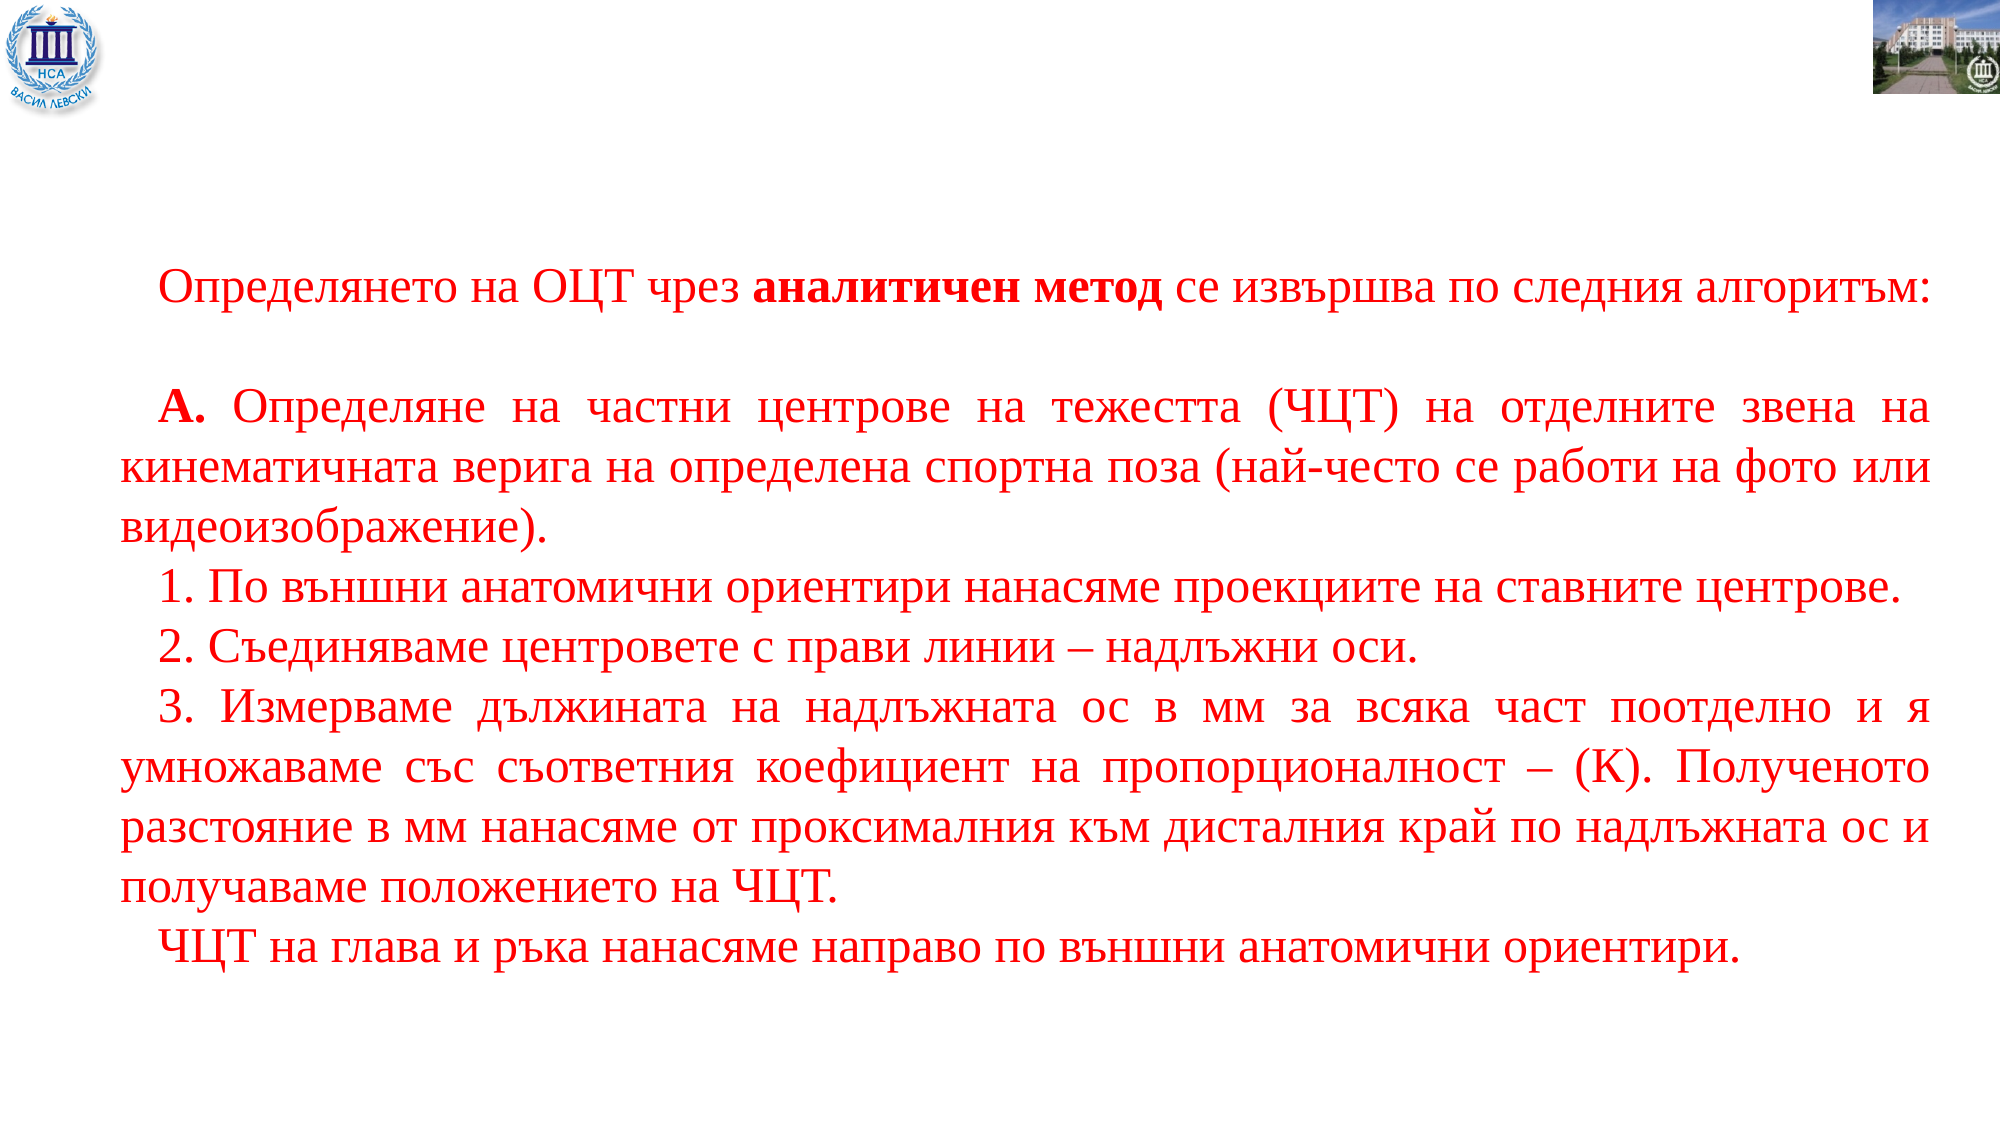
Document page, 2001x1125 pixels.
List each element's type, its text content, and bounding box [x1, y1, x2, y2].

picture [1873, 0, 2000, 94]
text_box Определянето на ОЦТ чрез аналитичен метод се извършва по следния алгоритъм: A. Определяне на частни центрове на тежестта (ЧЦТ) на отделните звена на кинематичната верига на определена спортна поза (най-често се работи на фото или видеоизображение). 1. По външни анатомични ориентири нанасяме проекциите на ставните центрове. 2. Съединяваме центровете с прави линии – надлъжни оси. 3. Измерваме дължината на надлъжната ос в мм за всяка част поотделно и я умножаваме със съответния коефициент на пропорционалност – (К). Полученото разстояние в мм нанасяме от проксималния към дисталния край по надлъжната ос и получаваме положението на ЧЦТ. ЧЦТ на глава и ръка нанасяме направо по външни анатомични ориентири. [105, 185, 2000, 980]
picture [0, 0, 106, 120]
